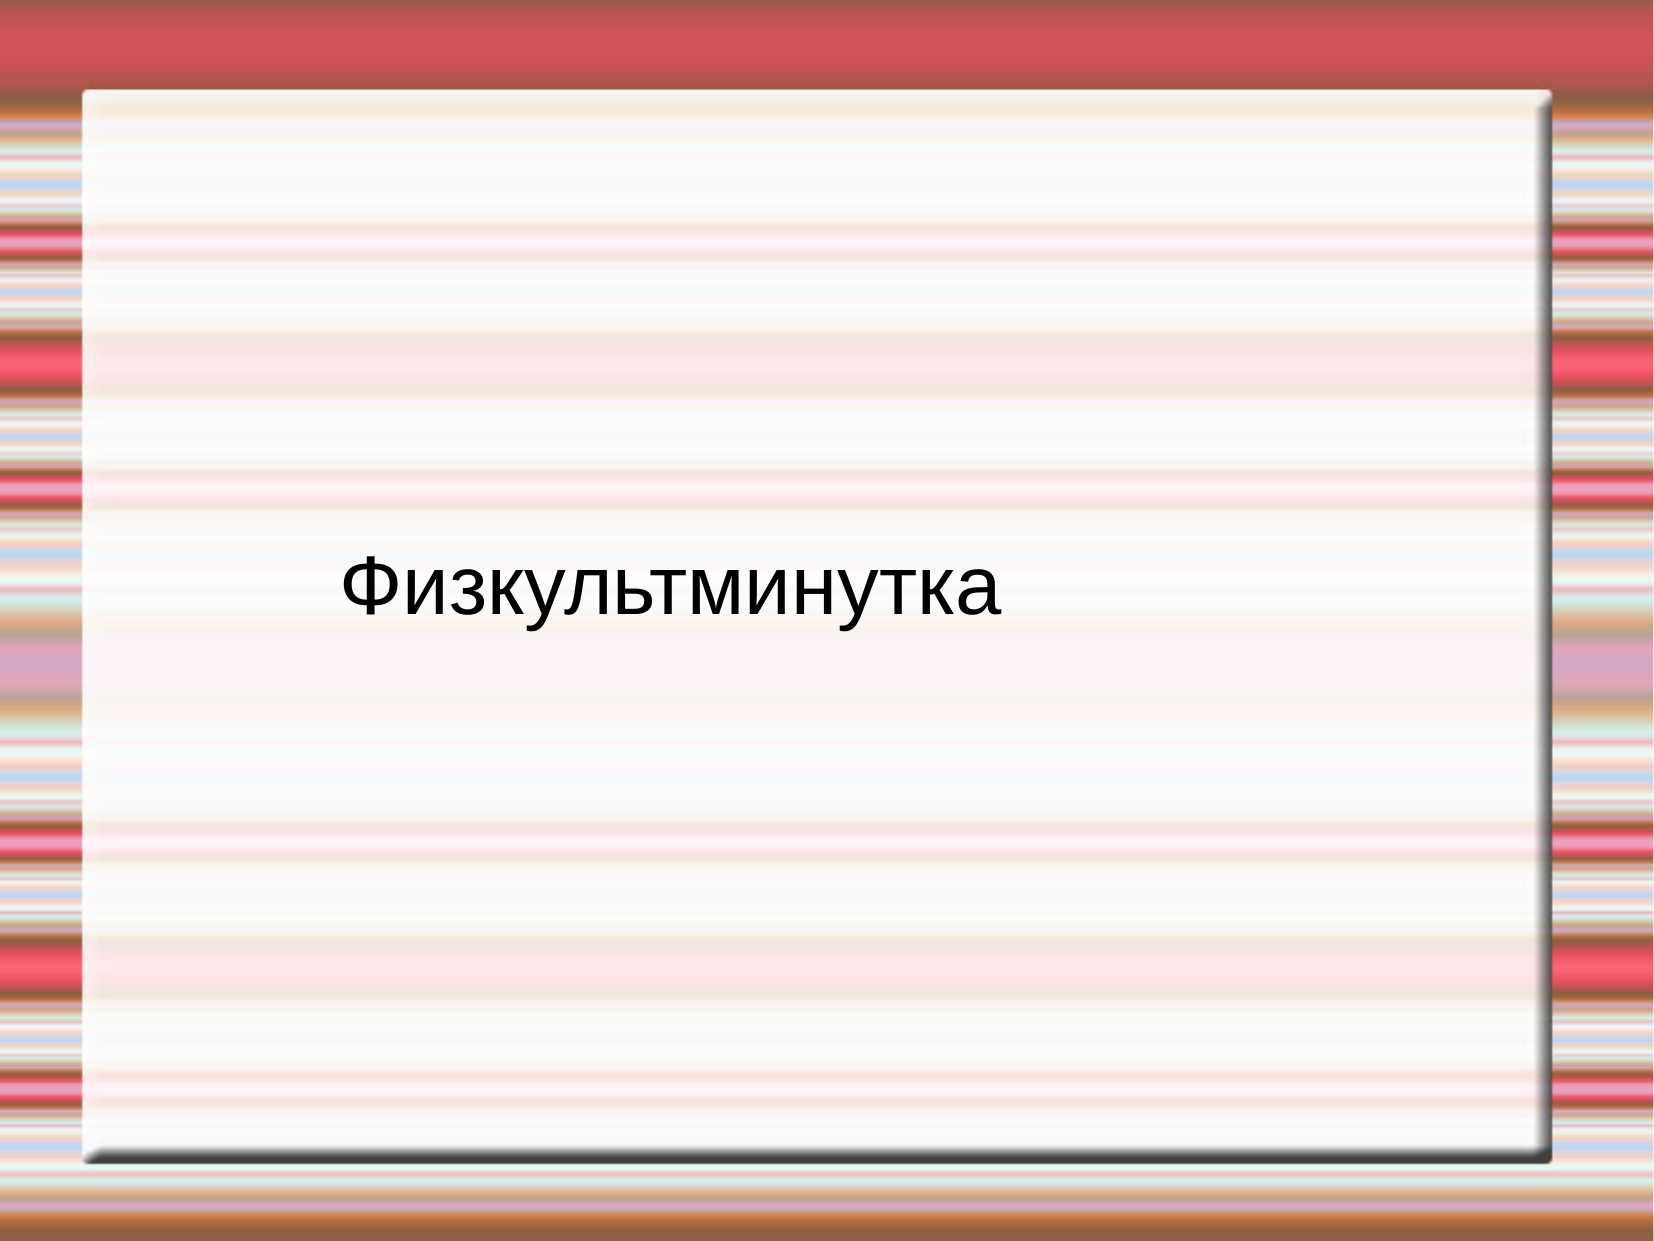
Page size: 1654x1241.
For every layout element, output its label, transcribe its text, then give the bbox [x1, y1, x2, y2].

text_box Физкультминутка [324, 531, 1018, 640]
picture [0, 0, 1654, 1241]
